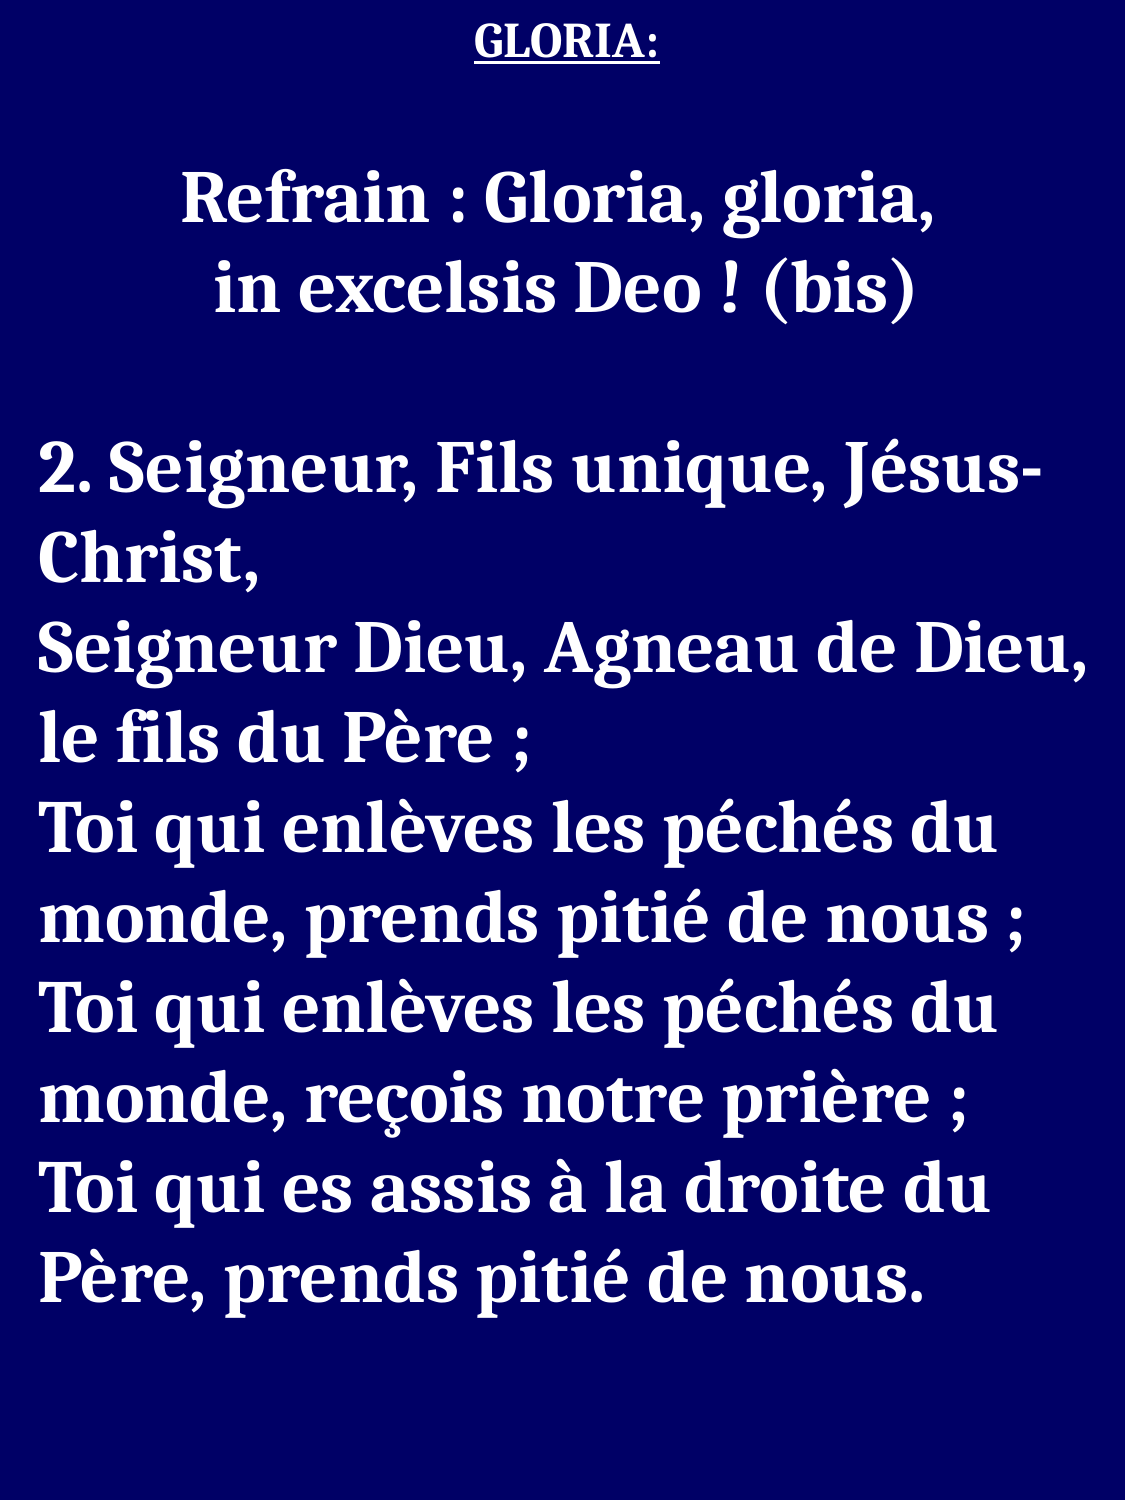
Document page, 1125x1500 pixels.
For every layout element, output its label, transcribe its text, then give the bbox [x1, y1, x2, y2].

text_box GLORIA: Refrain : Gloria, gloria, in excelsis Deo ! (bis) 2. Seigneur, Fils unique, Jésus-Christ, Seigneur Dieu, Agneau de Dieu, le fils du Père ; Toi qui enlèves les péchés du monde, prends pitié de nous ; Toi qui enlèves les péchés du monde, reçois notre prière ; Toi qui es assis à la droite du Père, prends pitié de nous. [23, 0, 1111, 1500]
